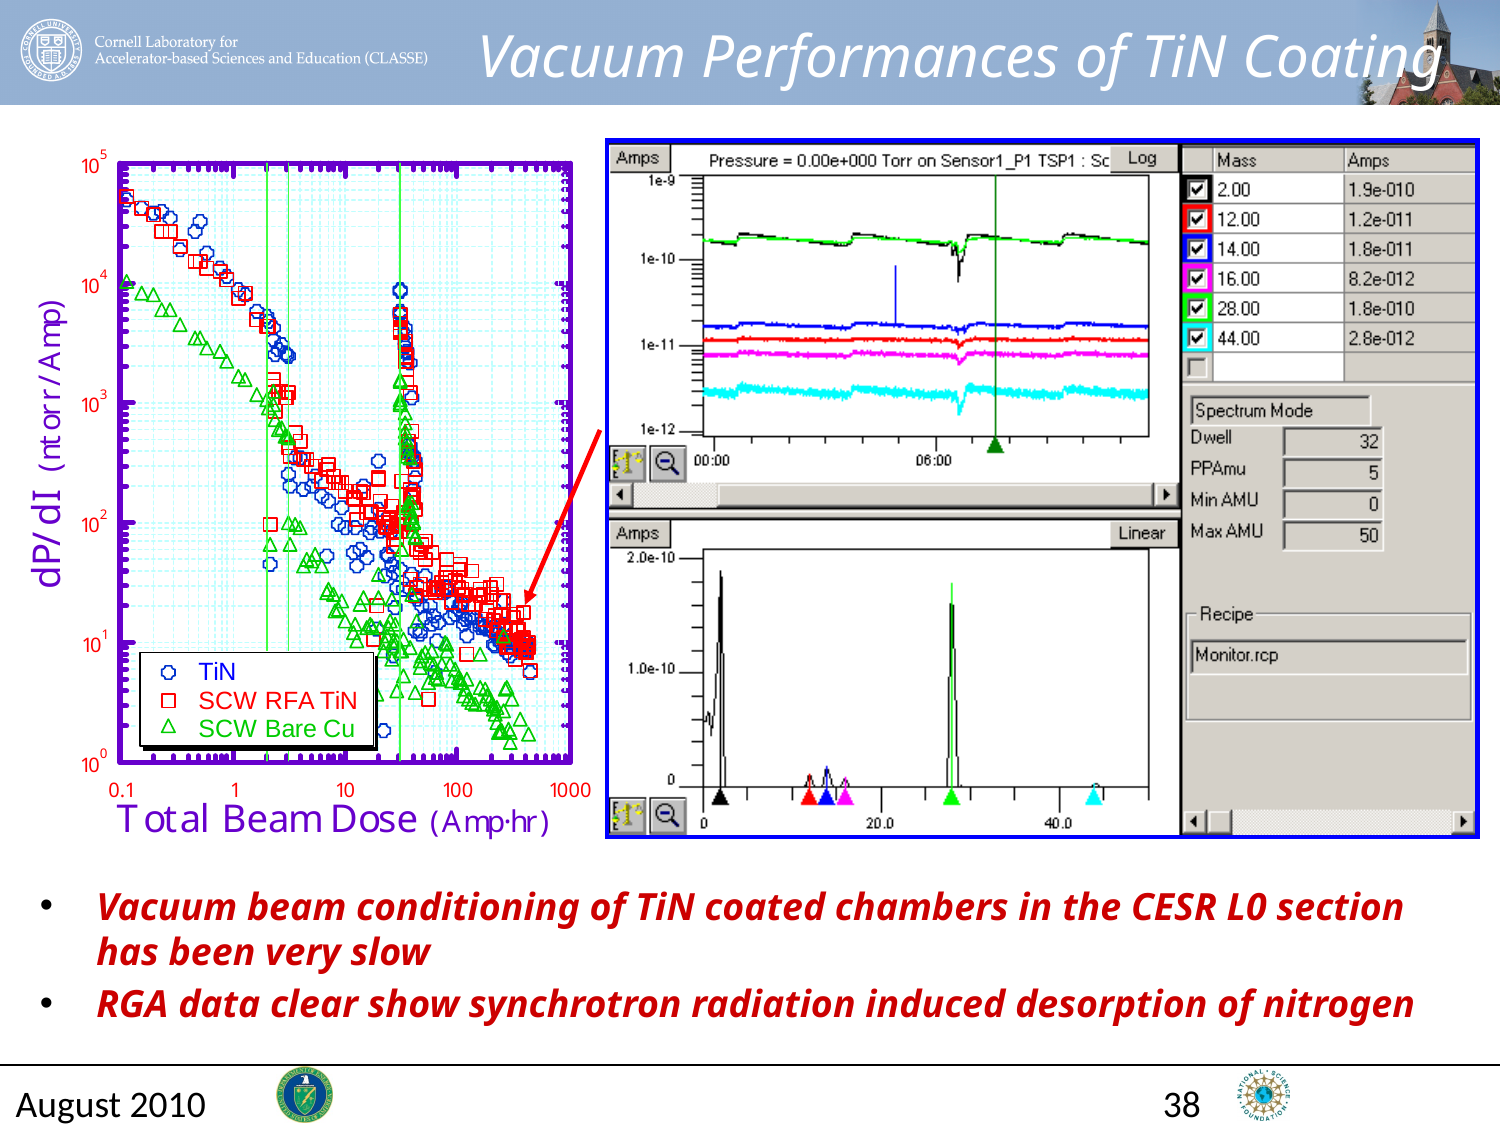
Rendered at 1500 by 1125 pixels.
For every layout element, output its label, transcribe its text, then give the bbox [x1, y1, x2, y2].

slide_number August 2010 [0, 1065, 351, 1125]
text_box Vacuum Performances of TiN Coating [437, 4, 1500, 93]
text_box Vacuum beam conditioning of TiN coated chambers in the CESR L0 section has been very slow RGA data clear show synchrotron radiation induced desorption of nitrogen [24, 867, 1475, 1030]
picture [0, 134, 1475, 855]
picture [0, 0, 1500, 105]
slide_number <number> [1147, 1065, 1498, 1125]
